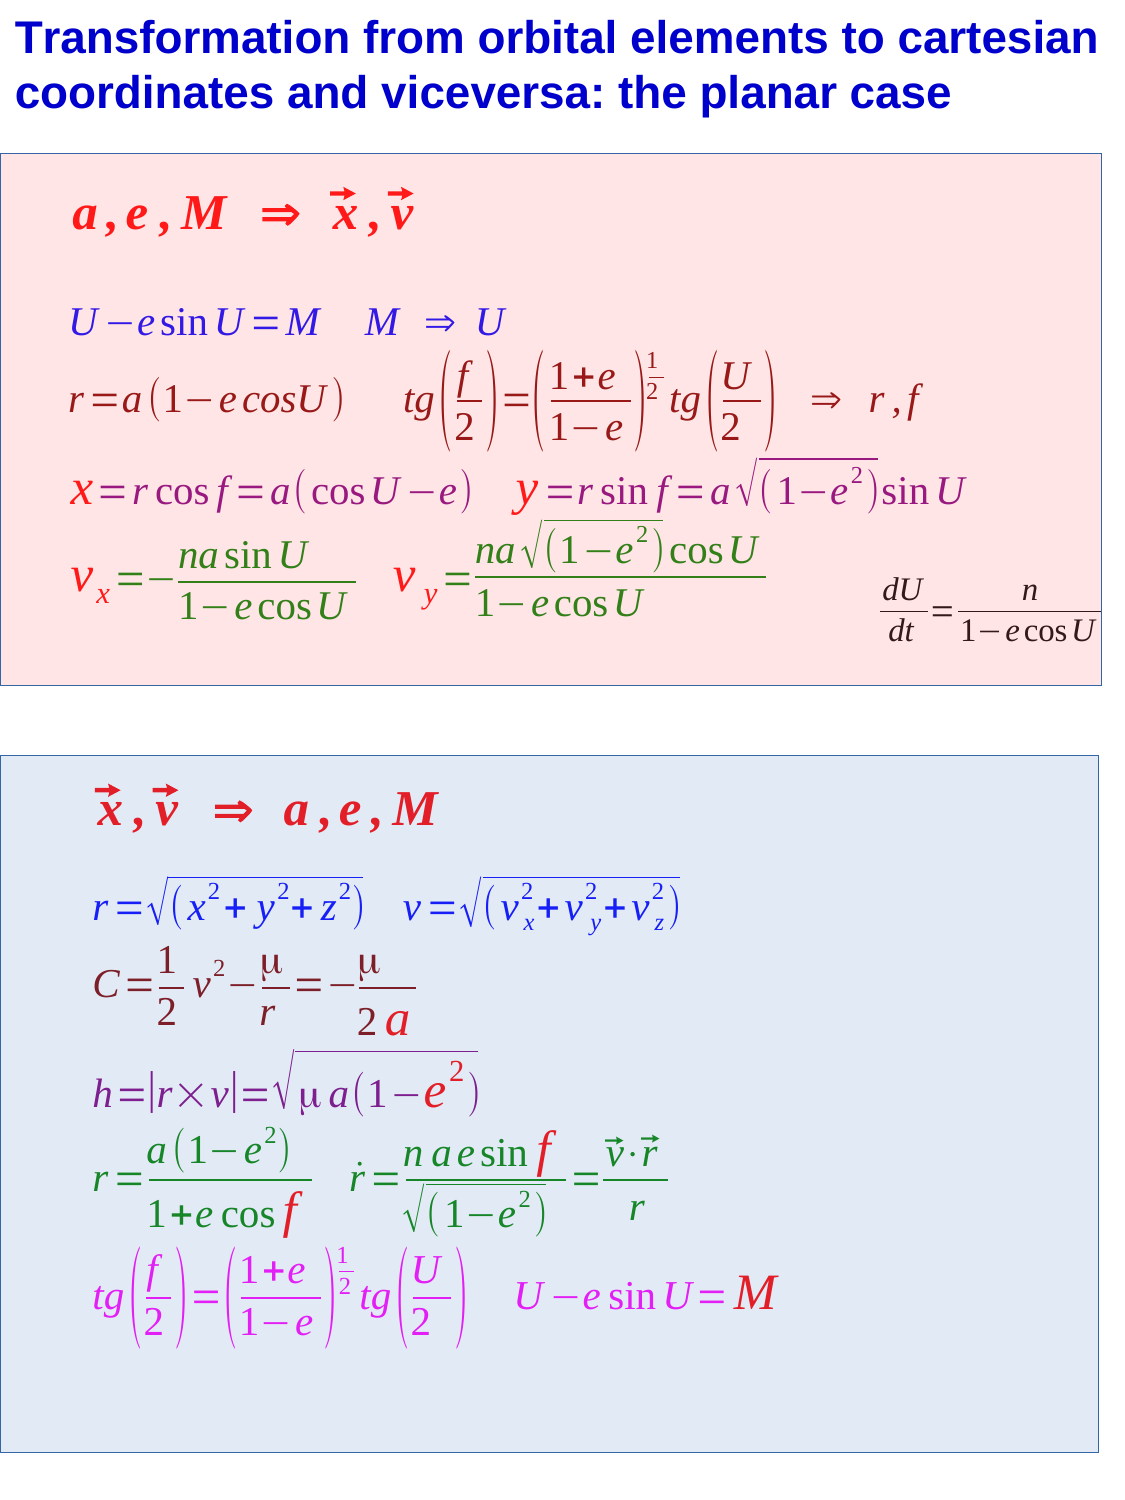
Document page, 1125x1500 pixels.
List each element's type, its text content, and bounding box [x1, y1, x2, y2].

text_box Transformation from orbital elements to cartesian coordinates and viceversa: the planar case [0, 0, 1125, 180]
text_box [0, 755, 1099, 1453]
text_box [0, 153, 1102, 686]
chart [1102, 571, 1111, 650]
